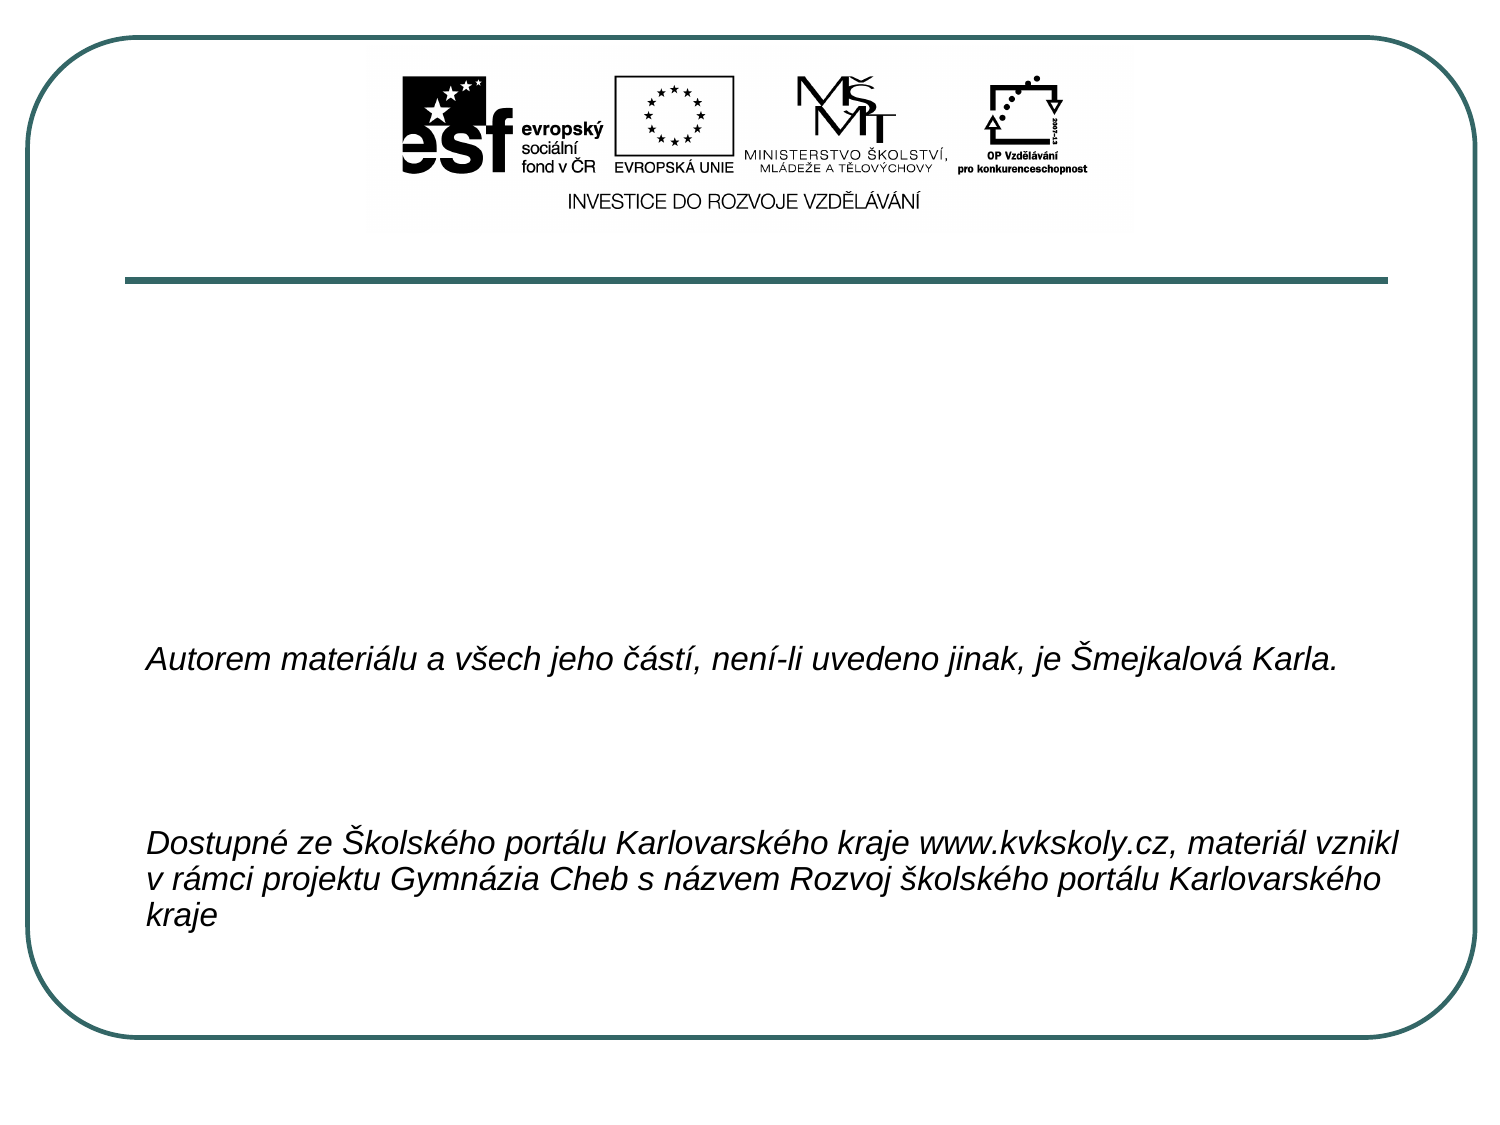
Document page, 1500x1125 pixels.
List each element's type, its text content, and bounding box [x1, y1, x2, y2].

picture [366, 45, 1134, 233]
list Autorem materiálu a všech jeho částí, není-li uvedeno jinak, je Šmejkalová Karla. Dostupné ze Školského portálu Karlovarského kraje www.kvkskoly.cz, materiál vznikl v rámci projektu Gymnázia Cheb s názvem Rozvoj školského portálu Karlovarského kraje [75, 262, 1426, 1006]
